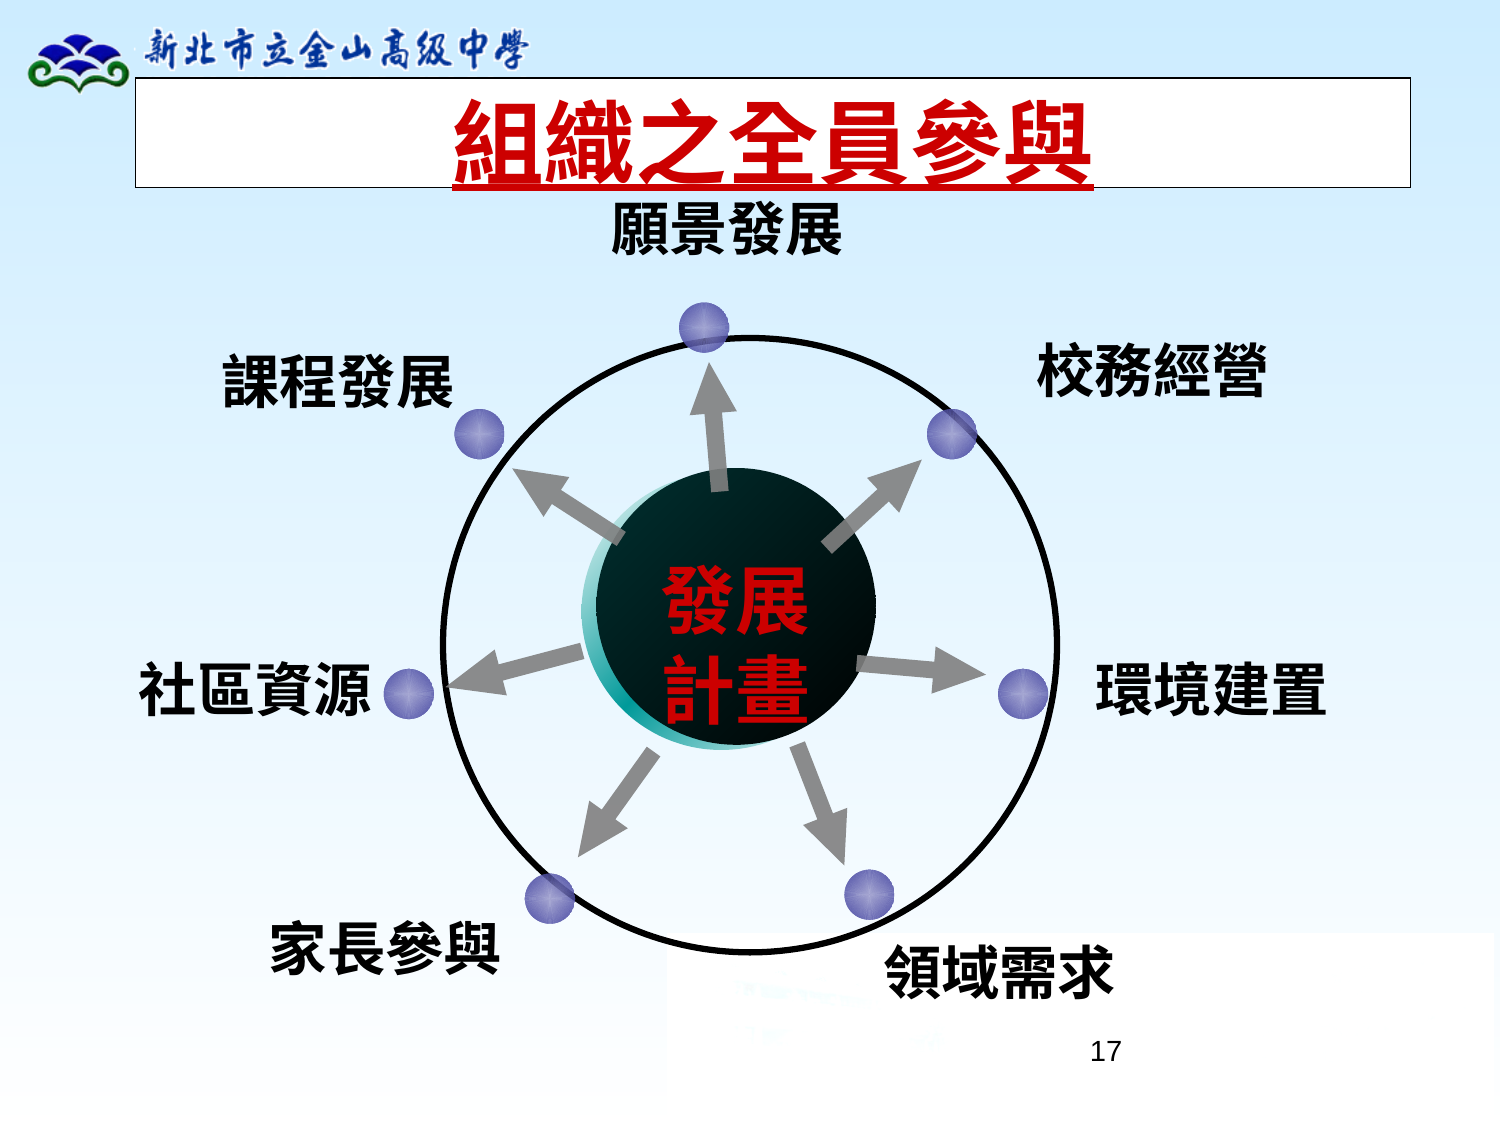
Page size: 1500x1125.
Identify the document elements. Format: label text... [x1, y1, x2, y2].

text_box [454, 409, 505, 460]
text_box [679, 302, 730, 353]
text_box [1074, 1024, 1426, 1103]
text_box 願景發展 [596, 184, 892, 270]
title 組織之全員參與 [135, 78, 1411, 188]
text_box [789, 741, 848, 866]
text_box 校務經營 [1021, 326, 1302, 412]
text_box 發展 計畫 [603, 545, 868, 742]
text_box [445, 642, 585, 696]
text_box [524, 873, 576, 924]
text_box 課程發展 [206, 338, 526, 424]
text_box [927, 409, 978, 460]
text_box 環境建置 [1080, 645, 1345, 731]
text_box [674, 742, 768, 751]
text_box [512, 362, 922, 686]
text_box [868, 560, 876, 652]
text_box [577, 746, 661, 858]
text_box 領域需求 [868, 928, 1164, 1014]
text_box [844, 869, 895, 920]
text_box [383, 668, 434, 720]
text_box 家長參與 [253, 904, 597, 991]
text_box 社區資源 [123, 645, 388, 731]
text_box [855, 646, 987, 694]
text_box [998, 668, 1049, 720]
